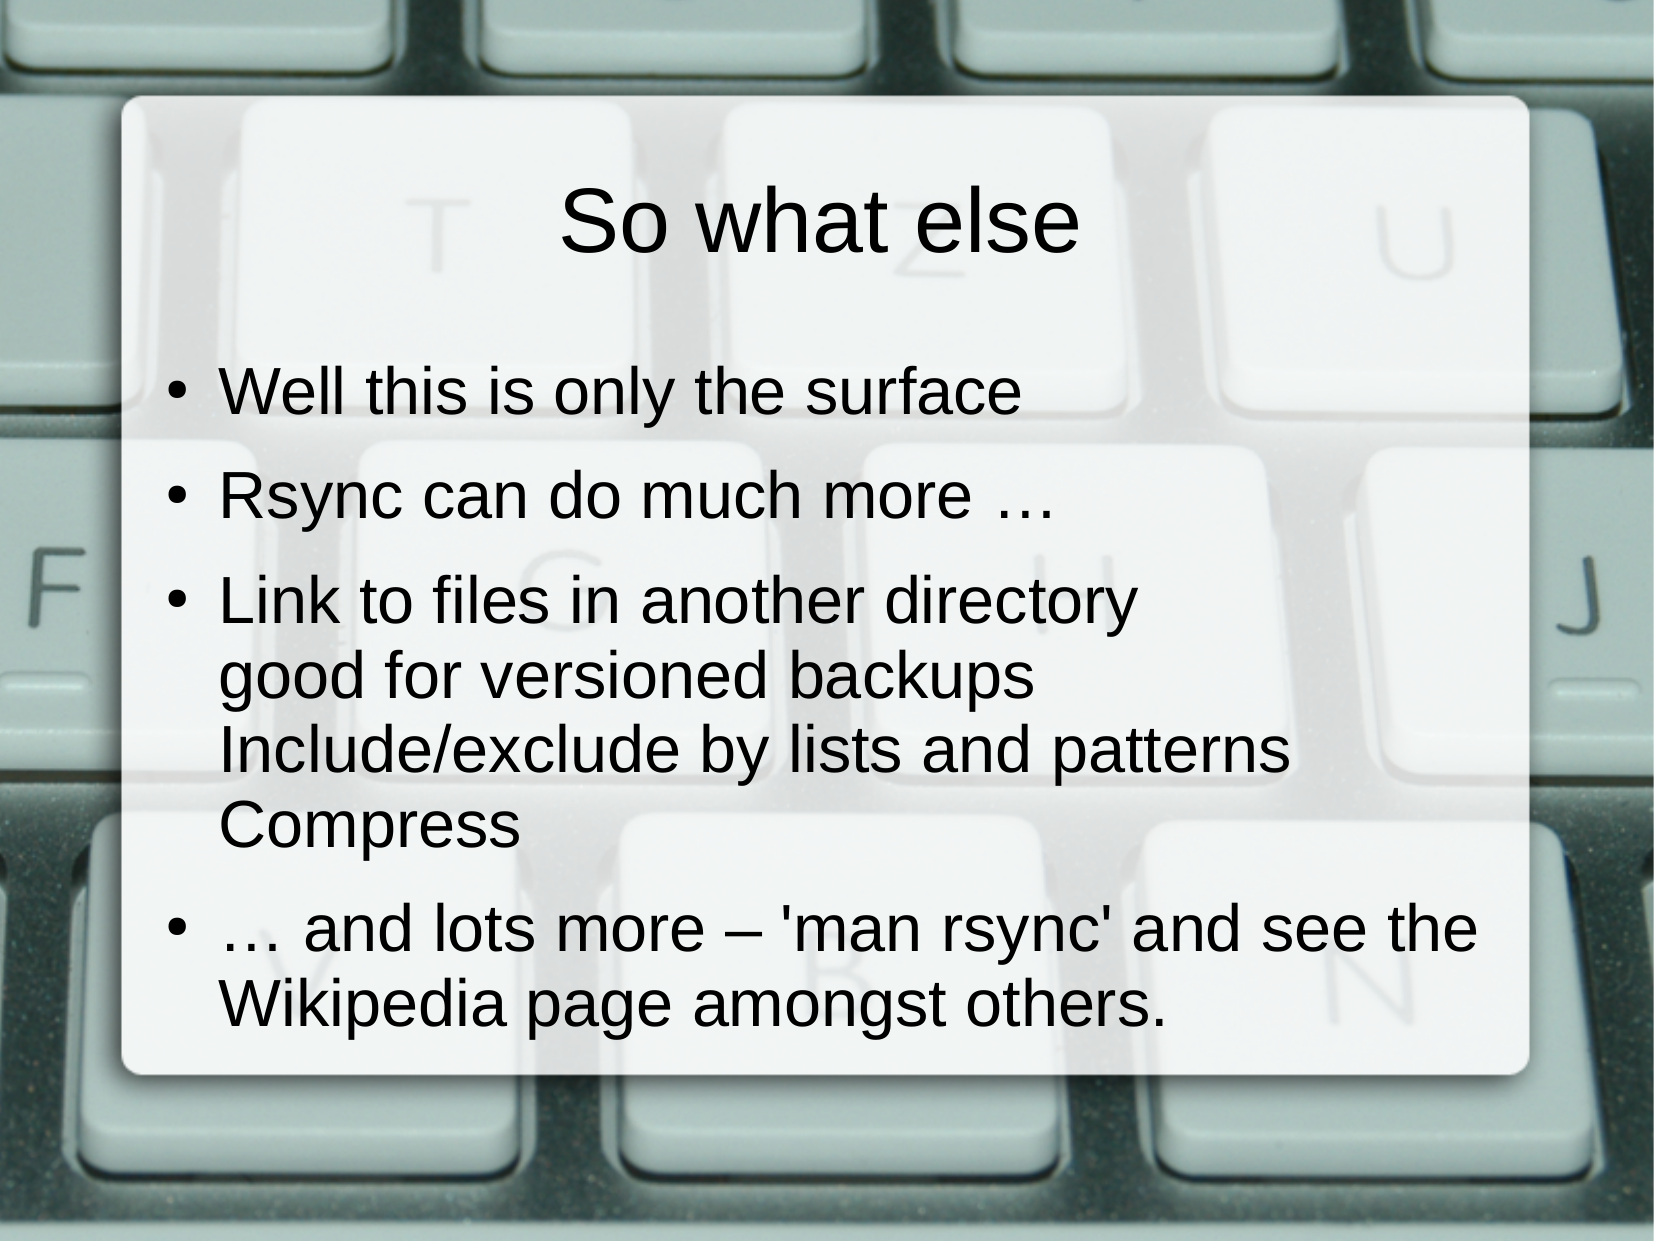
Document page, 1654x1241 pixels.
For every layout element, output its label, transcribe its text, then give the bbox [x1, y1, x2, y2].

title So what else [135, 125, 1506, 318]
picture [0, 0, 1654, 1241]
list Well this is only the surface Rsync can do much more … Link to files in another directory good for versioned backups Include/exclude by lists and patterns Compress … and lots more – 'man rsync' and see the Wikipedia page amongst others. [147, 354, 1506, 1049]
